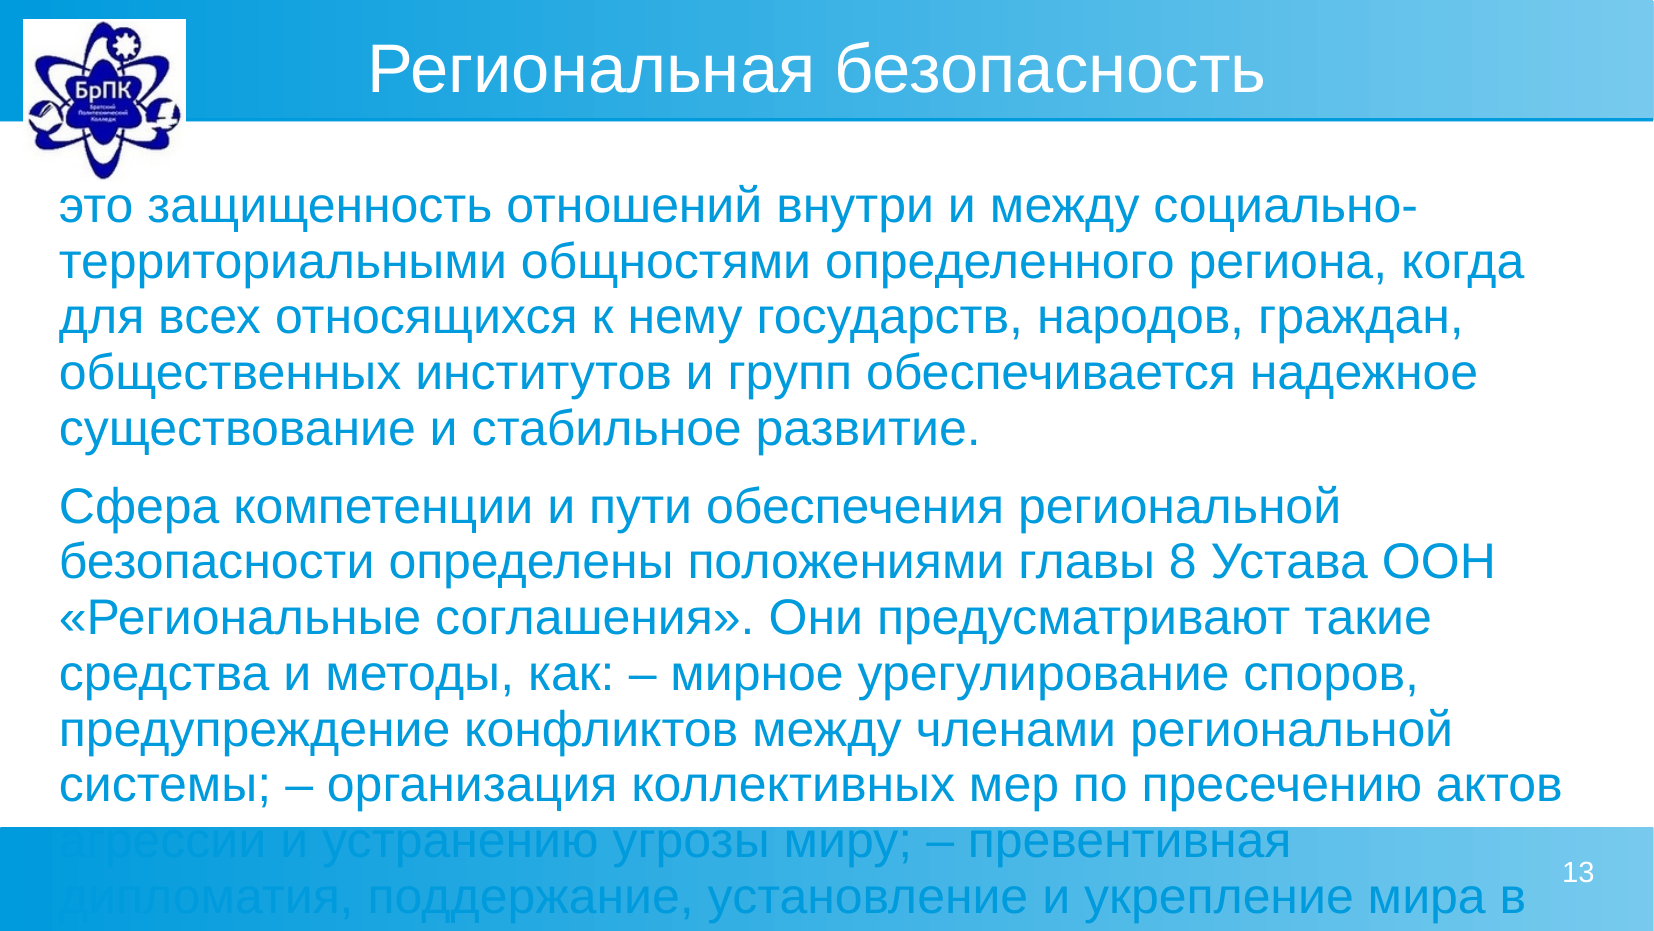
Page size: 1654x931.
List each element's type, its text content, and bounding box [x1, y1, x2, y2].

title Региональная безопасность [186, 30, 1595, 108]
list это защищенность отношений внутри и между социально-территориальными общностями определенного региона, когда для всех относящихся к нему государств, народов, граждан, общественных институтов и групп обеспечивается надежное существование и стабильное развитие. Сфера компетенции и пути обеспечения региональной безопасности определены положениями главы 8 Устава ООН «Региональные соглашения». Они предусматривают такие средства и методы, как: – мирное урегулирование споров, предупреждение конфликтов между членами региональной системы; – организация коллективных мер по пресечению актов агрессии и устранению угрозы миру; – превентивная дипломатия, поддержание, установление и укрепление мира в постконфликтный период. [59, 177, 1595, 768]
picture [23, 20, 186, 182]
